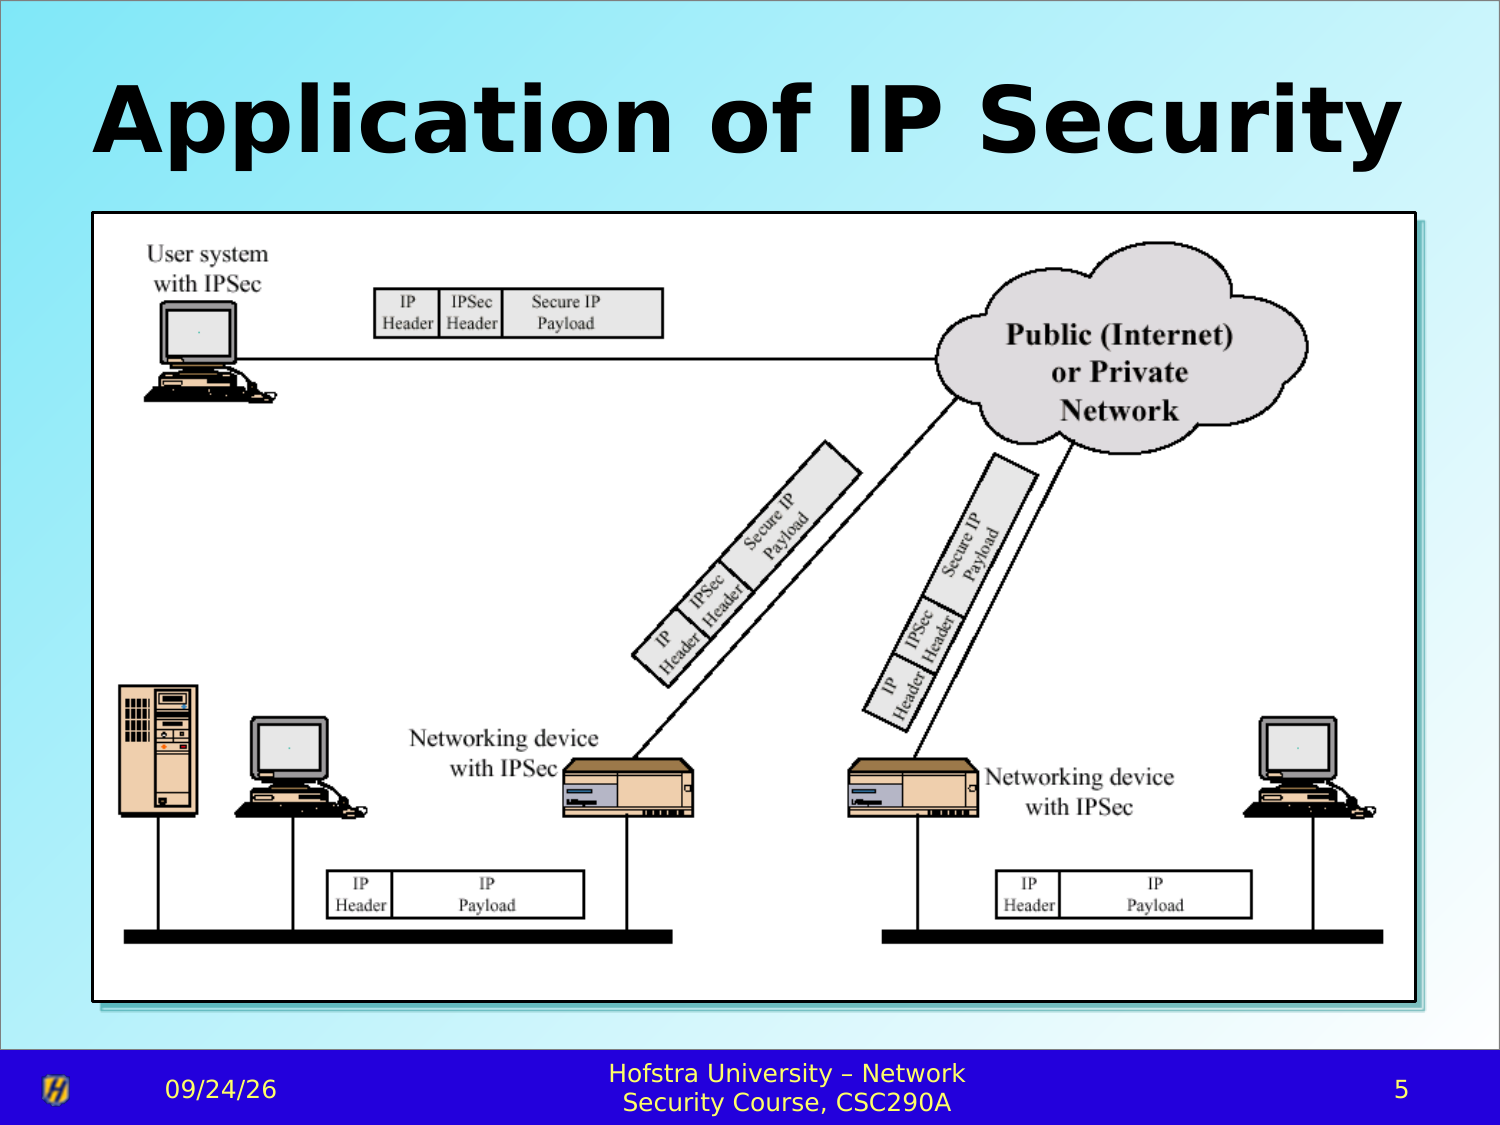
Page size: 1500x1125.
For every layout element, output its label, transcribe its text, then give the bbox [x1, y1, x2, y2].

picture [94, 213, 1415, 1001]
picture [37, 1072, 76, 1110]
title Application of IP Security [72, 56, 1427, 183]
